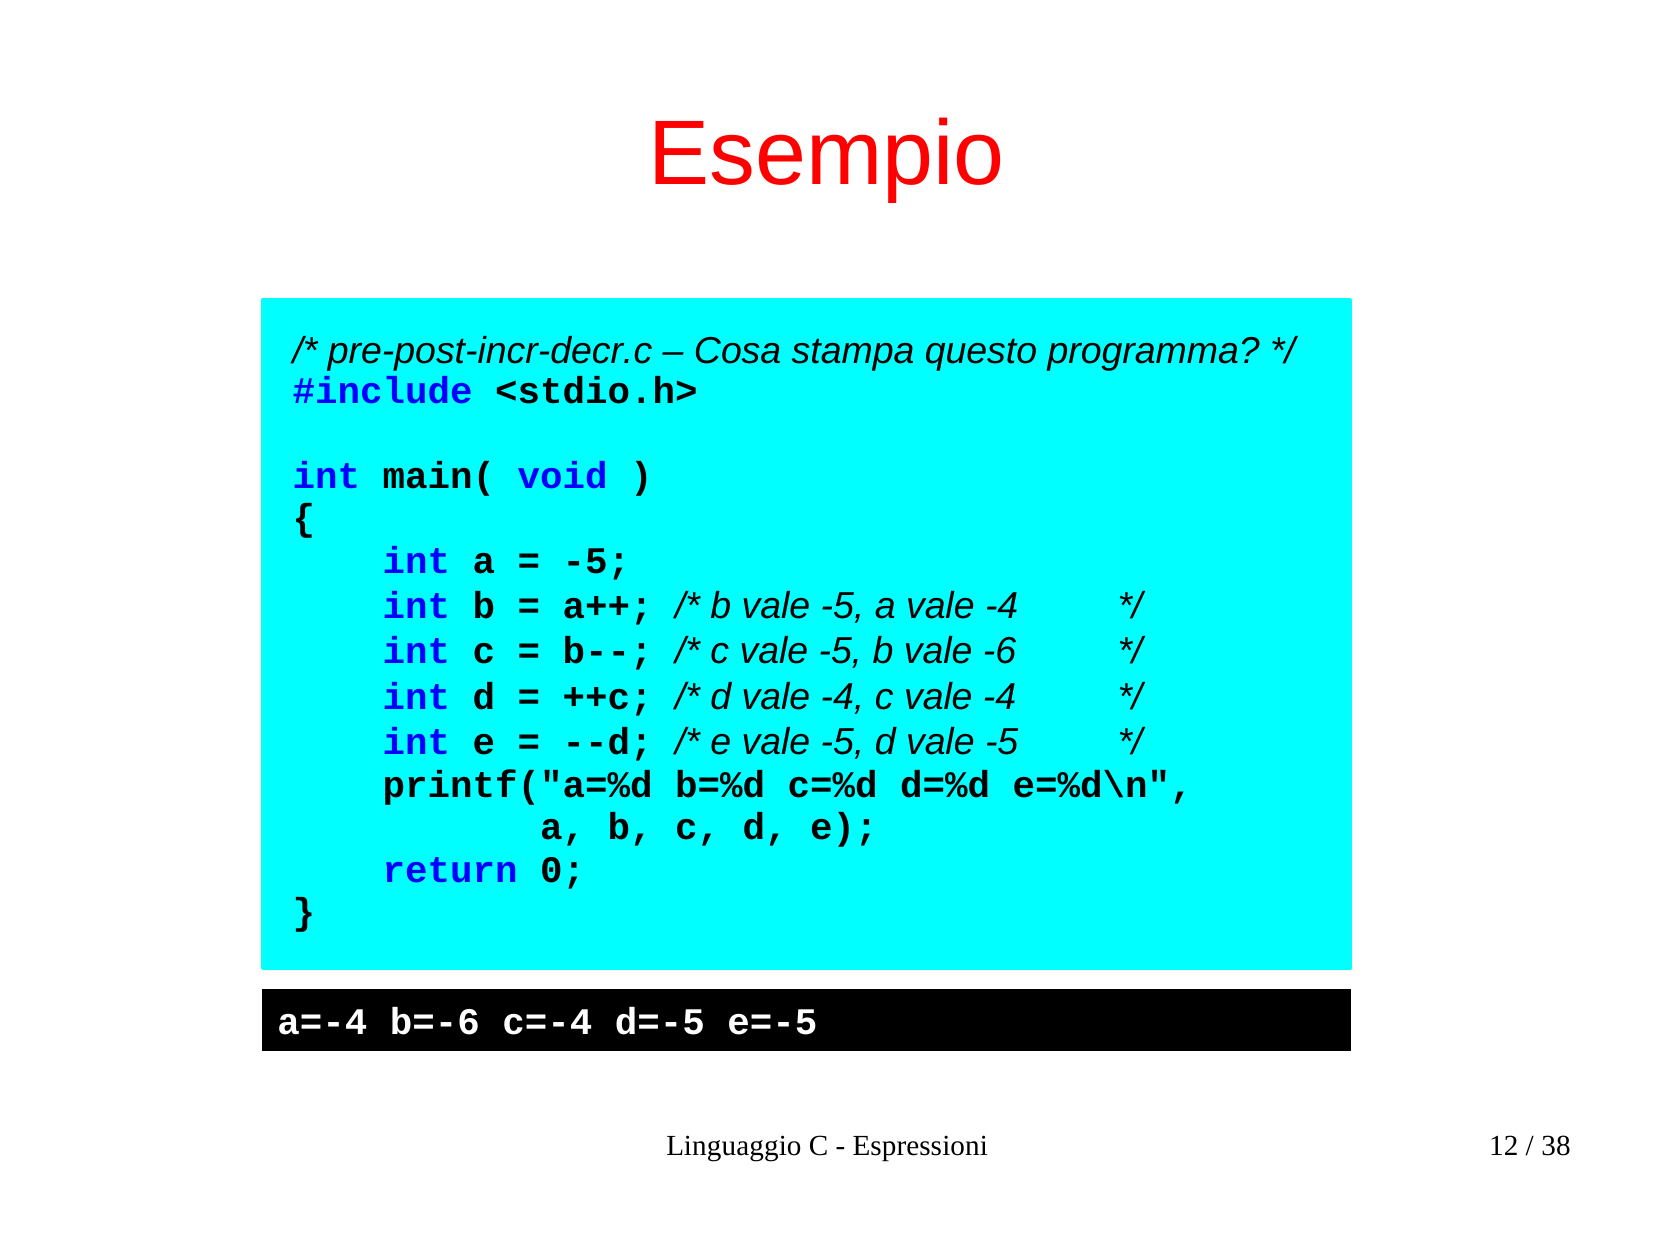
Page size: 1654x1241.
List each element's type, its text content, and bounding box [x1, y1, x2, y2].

text_box a=-4 b=-6 c=-4 d=-5 e=-5 [262, 989, 1351, 1051]
text_box /* pre-post-incr-decr.c – Cosa stampa questo programma? */ #include <stdio.h> int main( void ) { int a = -5; int b = a++; /* b vale -5, a vale -4 */ int c = b--; /* c vale -5, b vale -6 */ int d = ++c; /* d vale -4, c vale -4 */ int e = --d; /* e vale -5, d vale -5 */ printf("a=%d b=%d c=%d d=%d e=%d\n", a, b, c, d, e); return 0; } [262, 300, 1351, 969]
title Esempio [82, 49, 1571, 257]
text_box [381, 361, 1057, 418]
